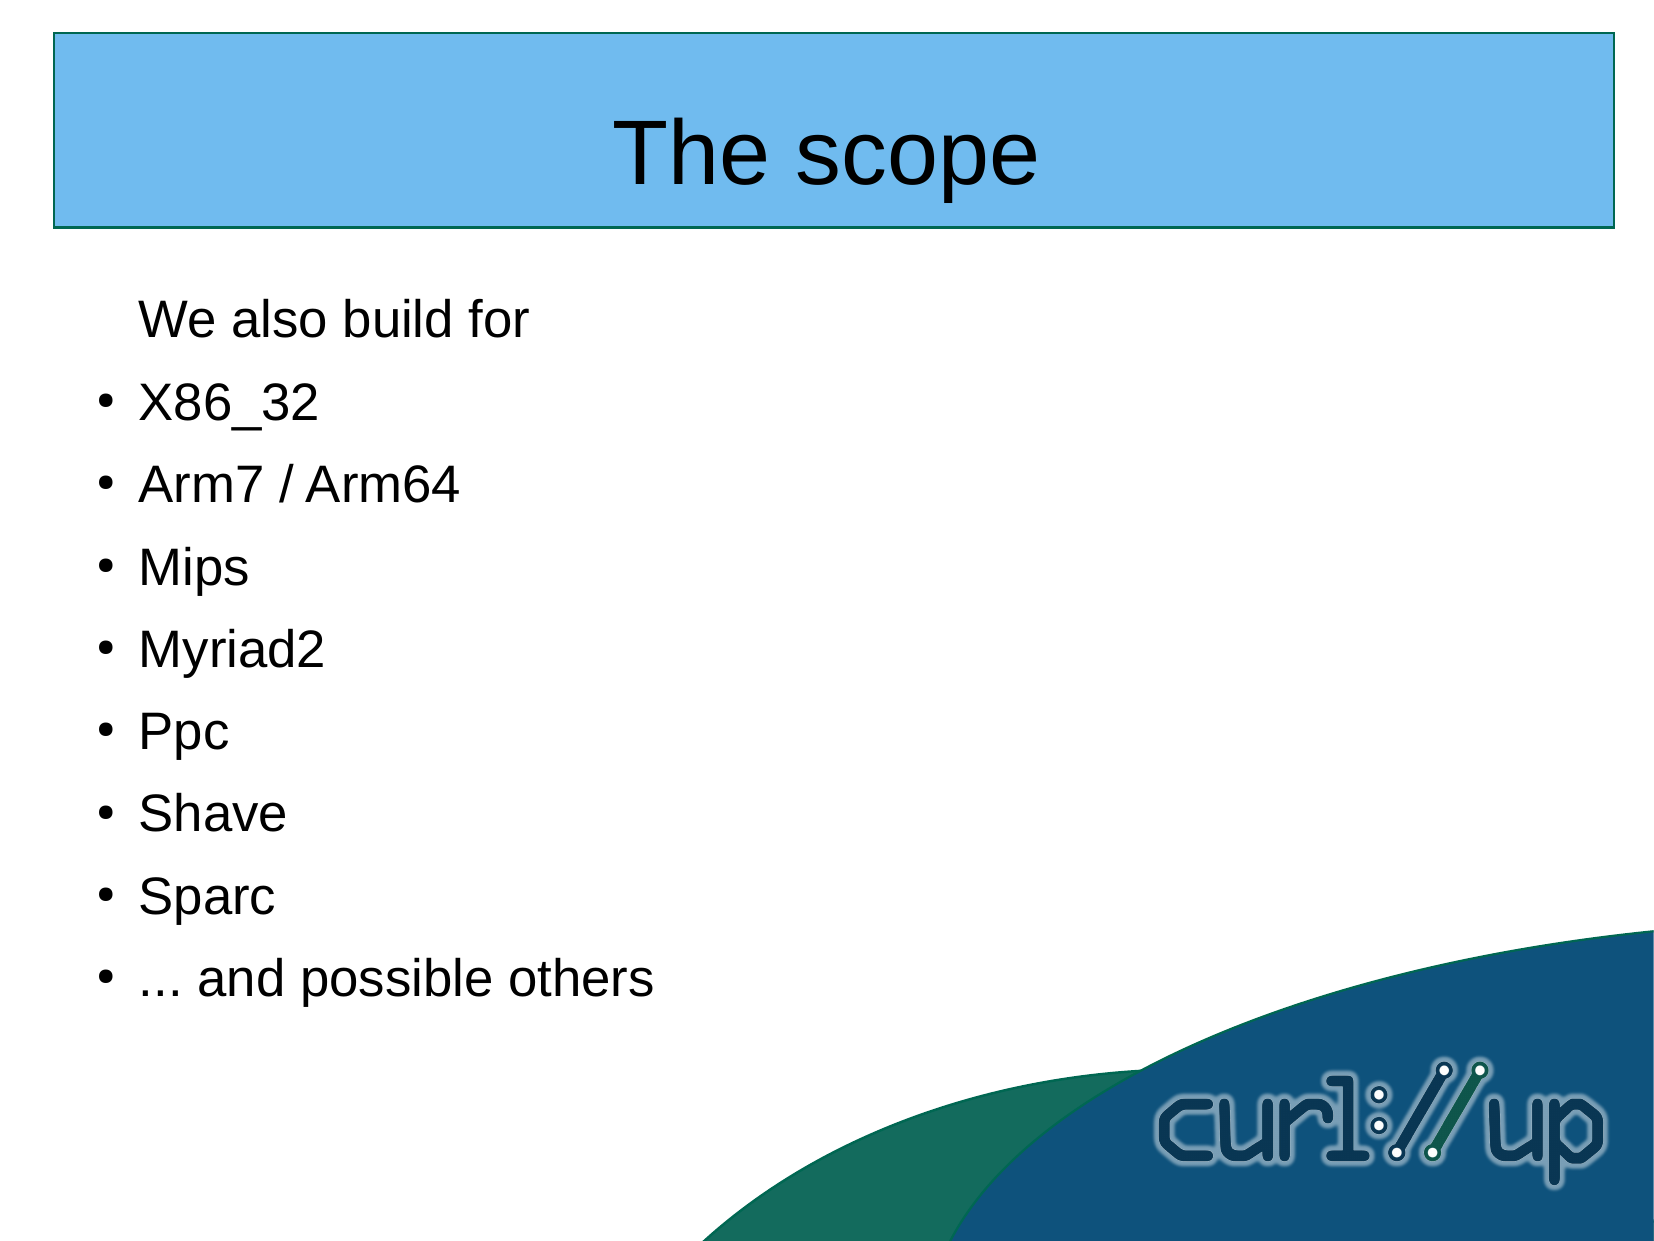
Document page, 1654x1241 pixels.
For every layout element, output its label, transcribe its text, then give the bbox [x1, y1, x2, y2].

title The scope [82, 49, 1571, 257]
list We also build for X86_32 Arm7 / Arm64 Mips Myriad2 Ppc Shave Sparc ... and possible others [82, 290, 1571, 1010]
